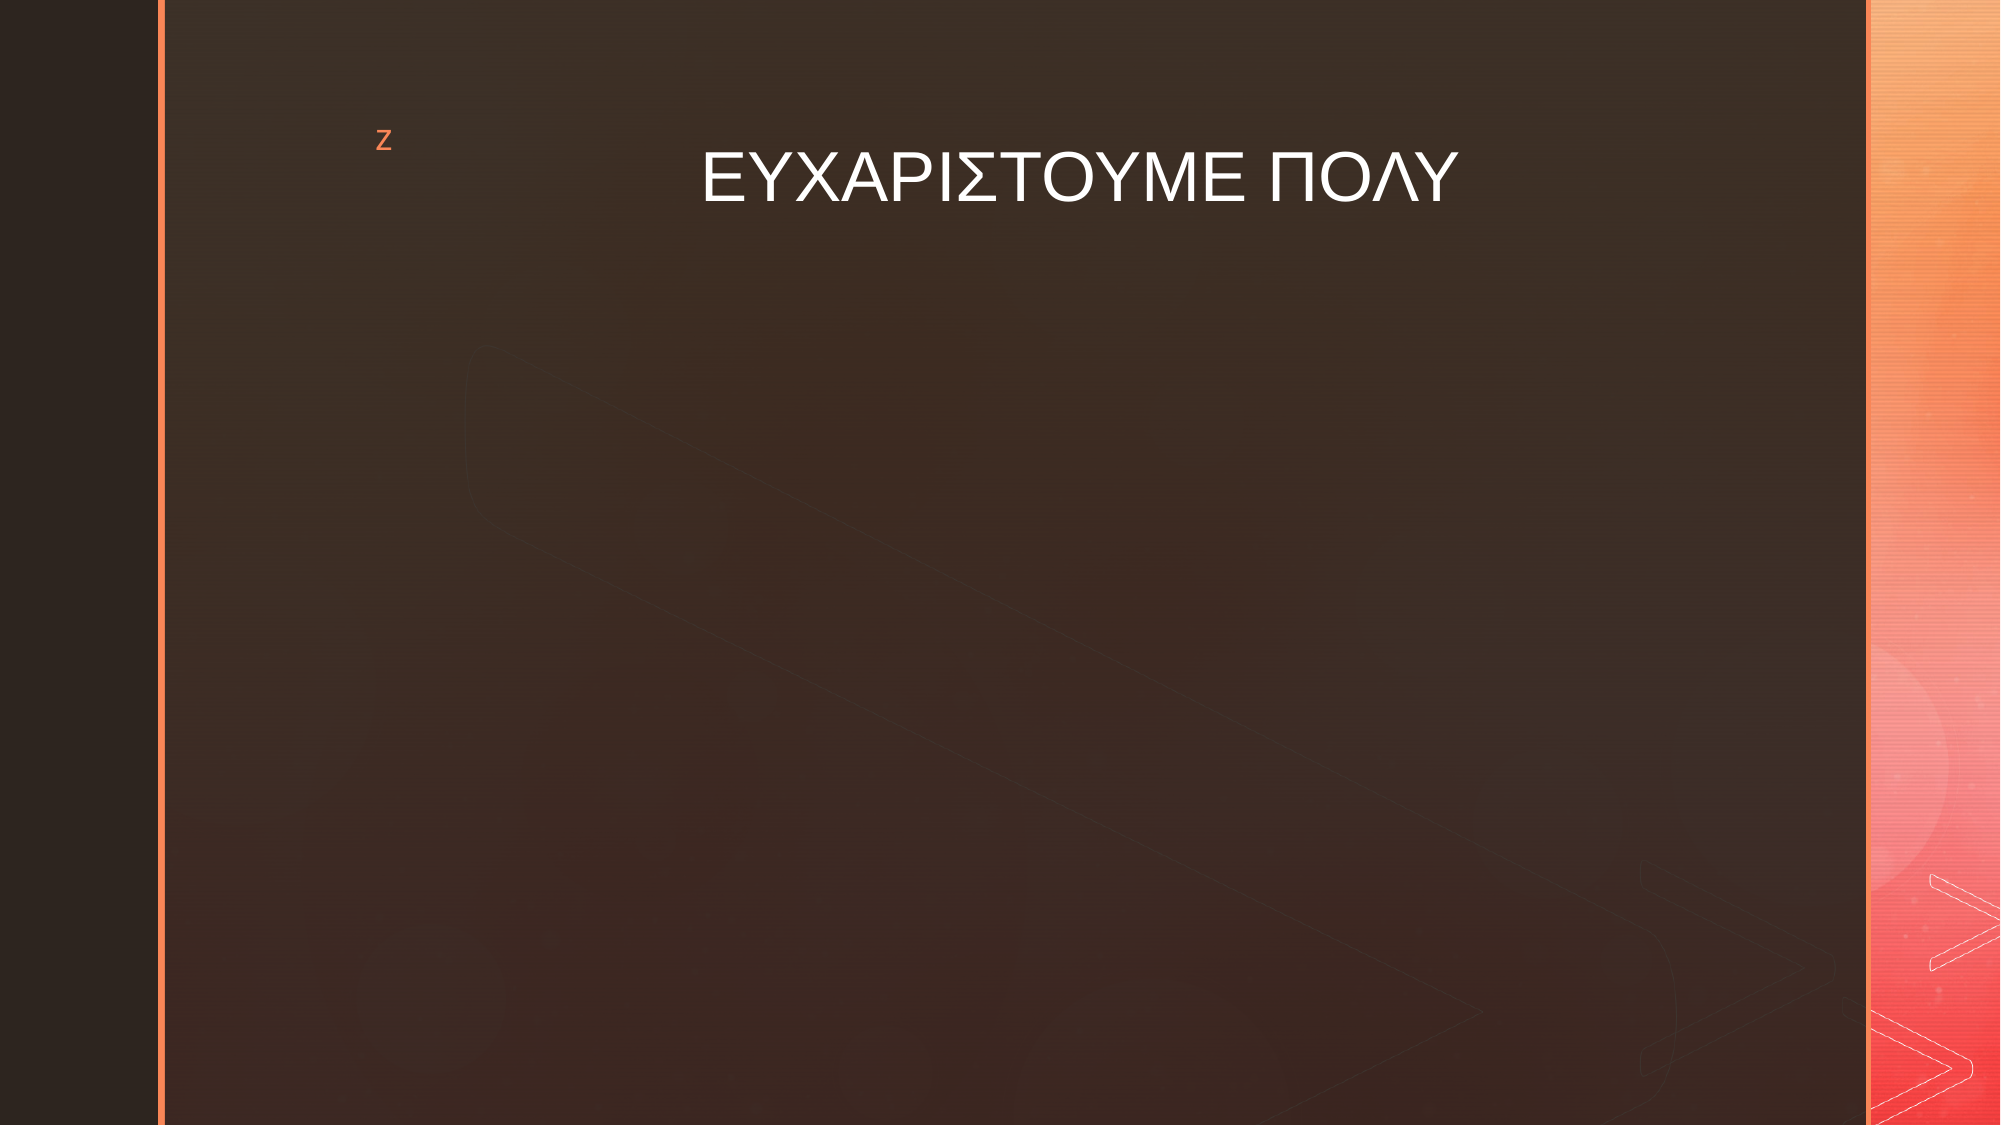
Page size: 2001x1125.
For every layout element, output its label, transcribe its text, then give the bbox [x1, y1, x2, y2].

title ΕΥΧΑΡΙΣΤΟΥΜΕ ΠΟΛΥ [428, 132, 1734, 310]
